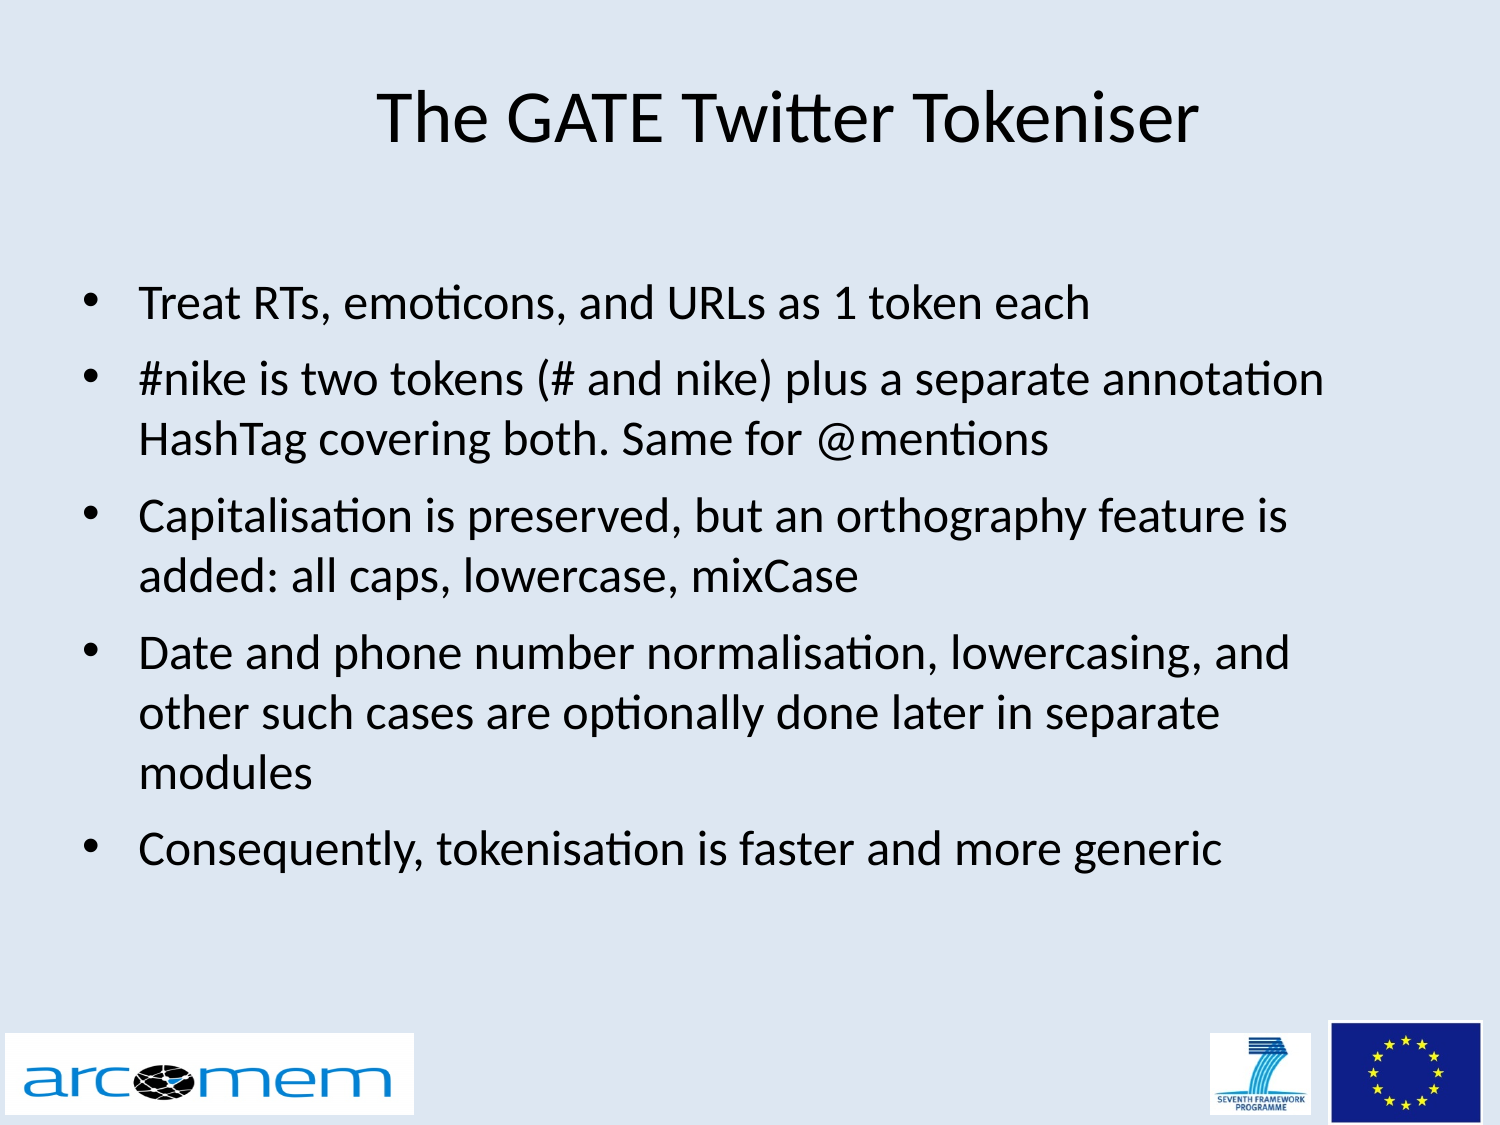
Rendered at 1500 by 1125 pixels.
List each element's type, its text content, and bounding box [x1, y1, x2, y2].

picture [1210, 1033, 1311, 1115]
picture [1328, 1020, 1483, 1125]
picture [5, 1033, 414, 1115]
title The GATE Twitter Tokeniser [206, 11, 1447, 215]
list Treat RTs, emoticons, and URLs as 1 token each #nike is two tokens (# and nike) plus a separate annotation HashTag covering both. Same for @mentions Capitalisation is preserved, but an orthography feature is added: all caps, lowercase, mixCase Date and phone number normalisation, lowercasing, and other such cases are optionally done later in separate modules Consequently, tokenisation is faster and more generic [67, 261, 1418, 1004]
